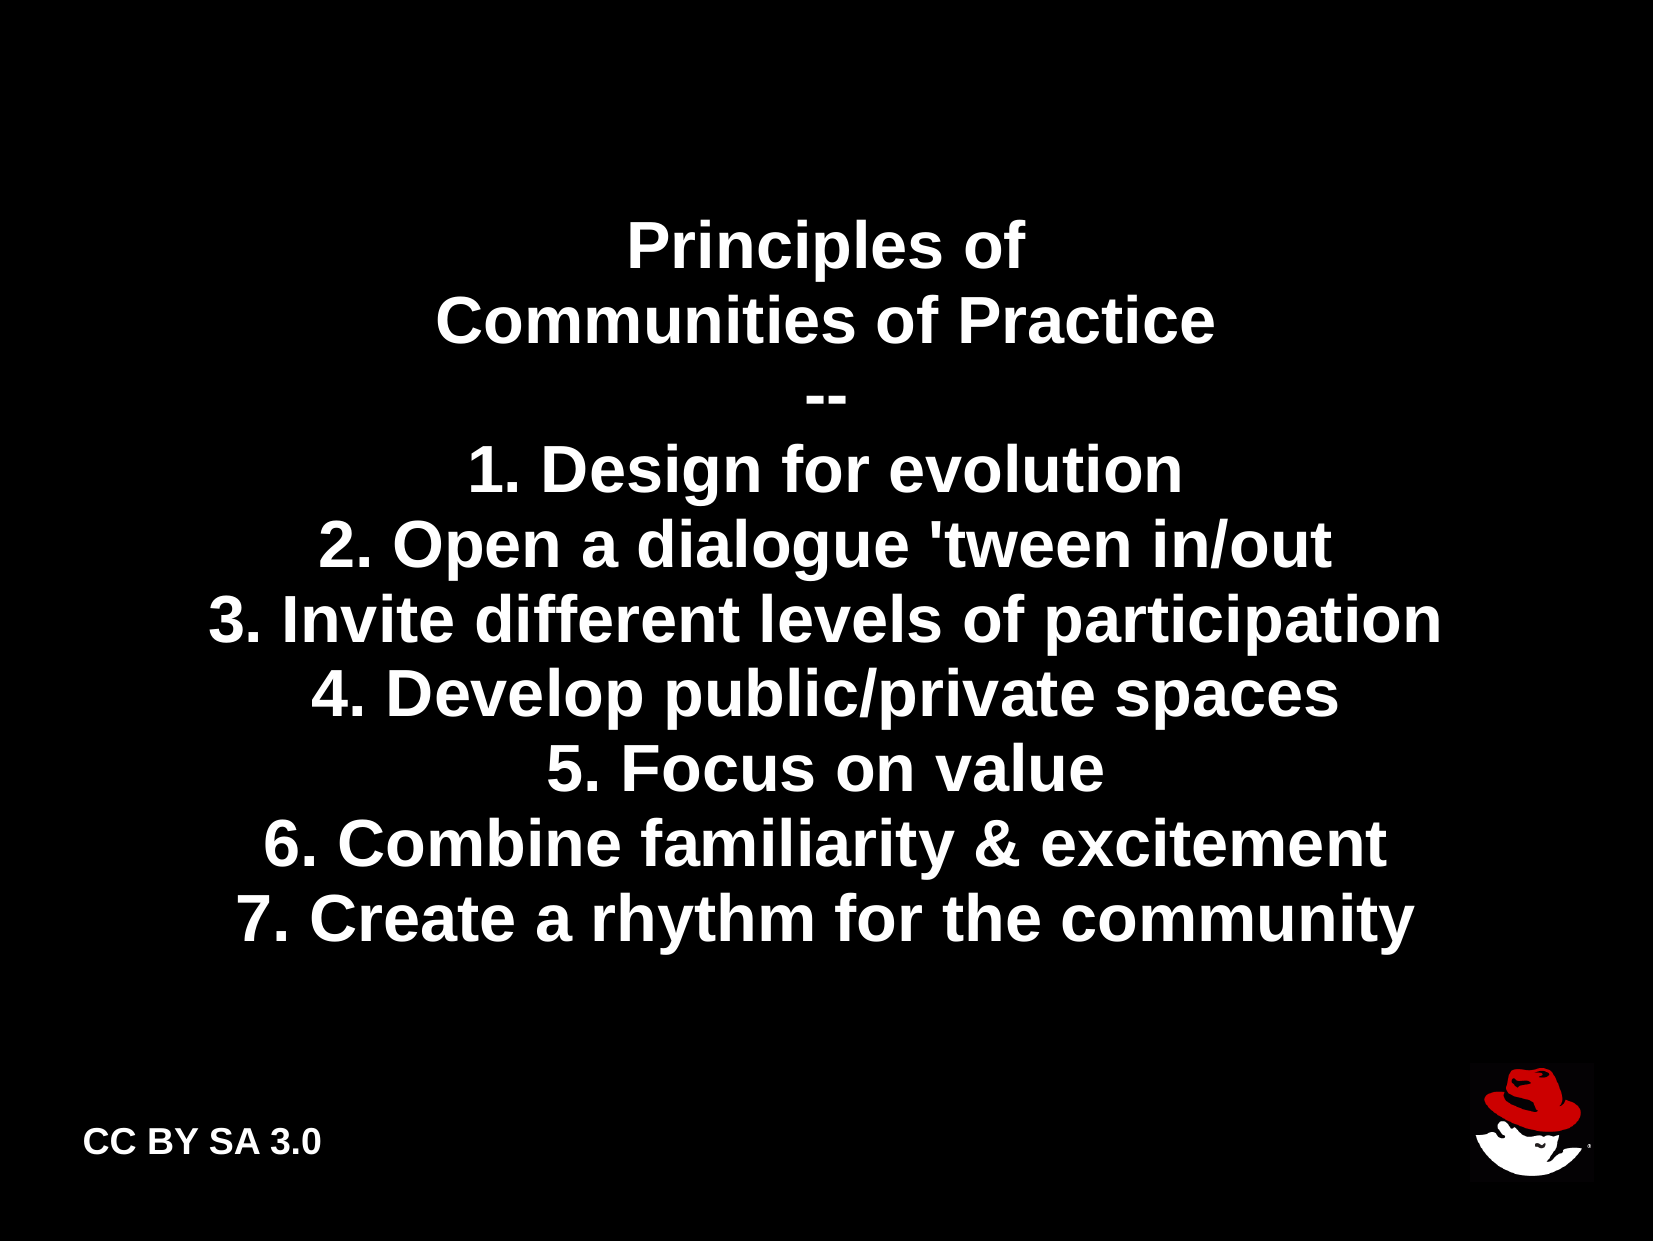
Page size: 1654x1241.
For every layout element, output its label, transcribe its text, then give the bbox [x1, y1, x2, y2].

subtitle Principles of Communities of Practice -- 1. Design for evolution 2. Open a dialogue 'tween in/out 3. Invite different levels of participation 4. Develop public/private spaces 5. Focus on value 6. Combine familiarity & excitement 7. Create a rhythm for the community [82, 207, 1571, 1007]
text_box CC BY SA 3.0 [82, 1109, 1571, 1174]
picture [1470, 1063, 1594, 1182]
